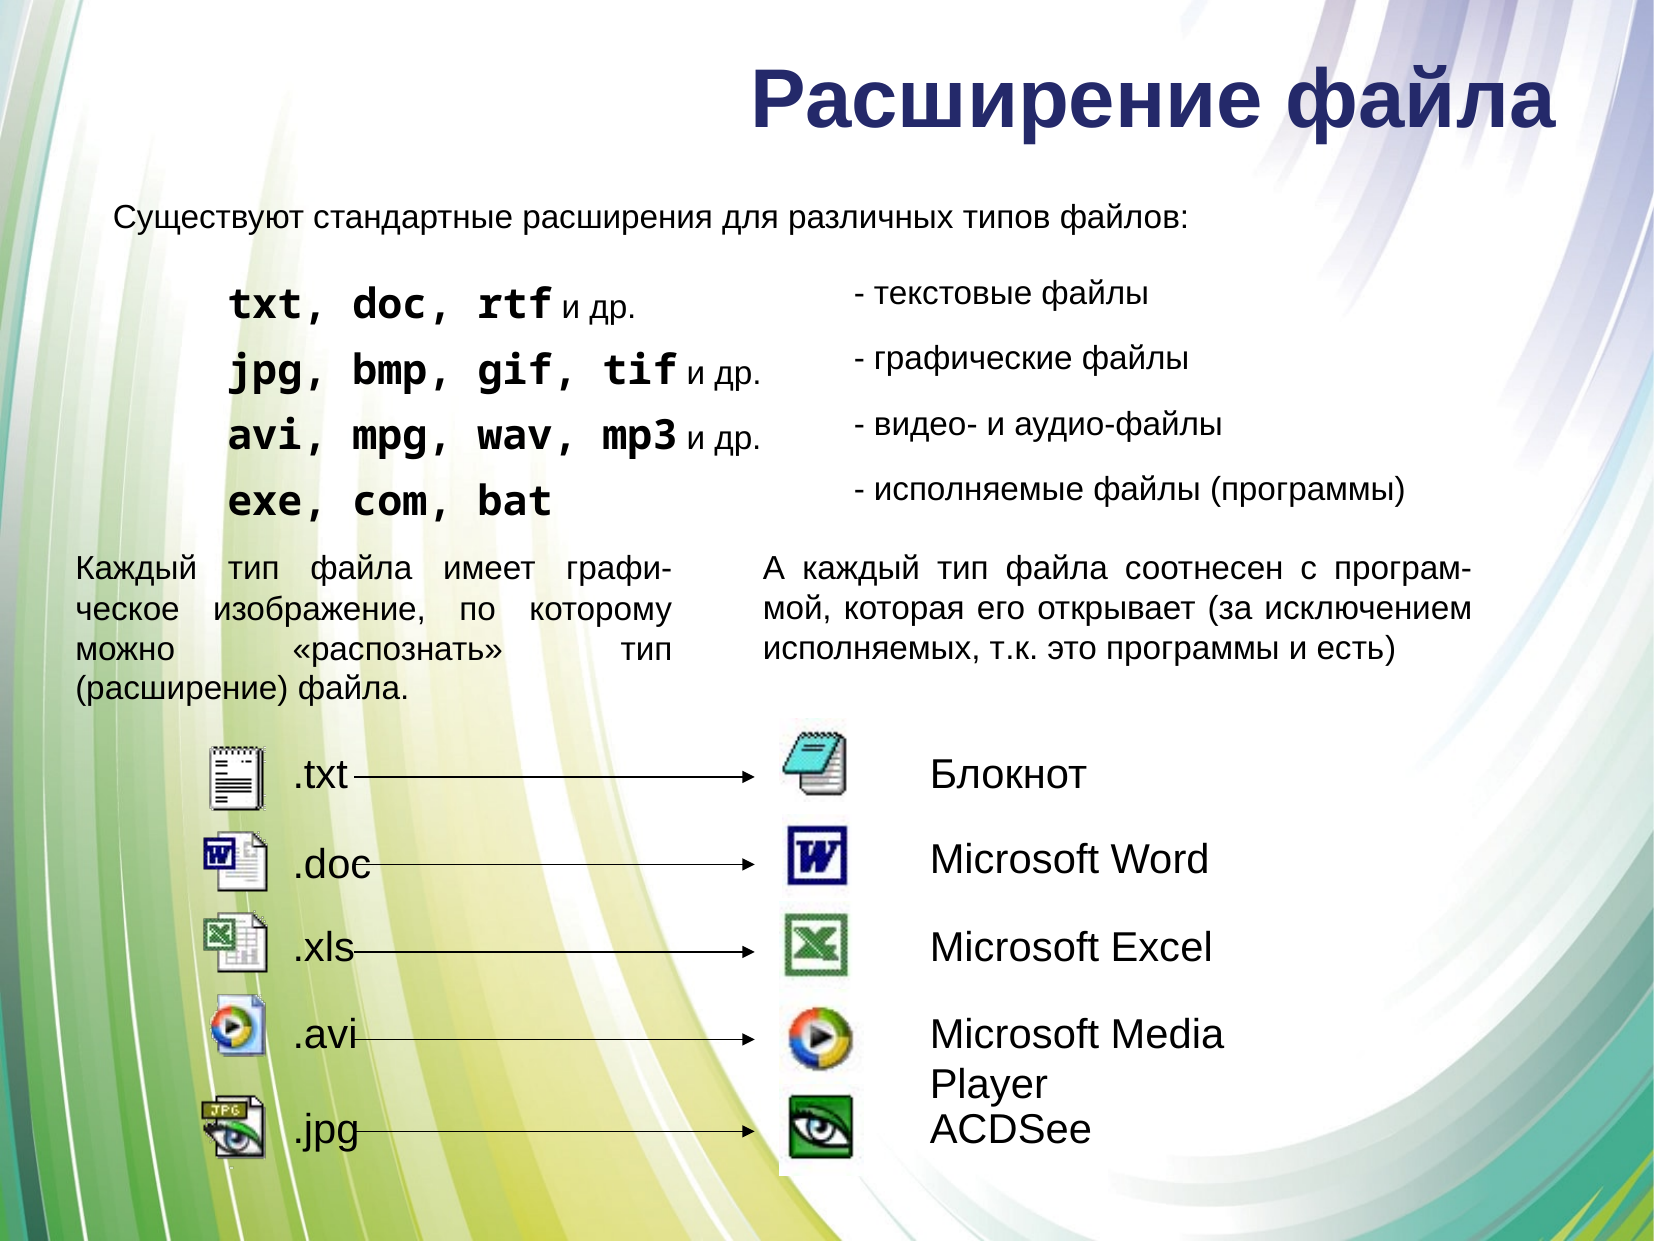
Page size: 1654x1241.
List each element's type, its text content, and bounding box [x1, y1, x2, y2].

table_cell jpg, bmp, gif, tif и др. [177, 332, 804, 397]
text_box Microsoft Media Player [879, 999, 1368, 1115]
text_box Microsoft Word [879, 824, 1293, 890]
text_box Каждый тип файла имеет графи-ческое изображение, по которому можно «распознать» тип (расширение) файла. [25, 539, 688, 715]
table_cell - графические файлы [804, 332, 1468, 397]
text_box А каждый тип файла соотнесен с програм-мой, которая его открывает (за исключением исполняемых, т.к. это программы и есть) [712, 538, 1488, 674]
table_cell - видео- и аудио-файлы [804, 397, 1468, 463]
table_cell - исполняемые файлы (программы) [804, 463, 1468, 528]
table_cell exe, com, bat [177, 463, 804, 528]
text_box .jpg [342, 1123, 353, 1140]
text_box ACDSee [879, 1115, 1293, 1160]
text_box Блокнот [879, 739, 1293, 805]
text_box .doc [270, 828, 455, 895]
text_box ACDSee [994, 1117, 1011, 1140]
table_header - текстовые файлы [804, 266, 1468, 332]
text_box .jpg [270, 1093, 455, 1160]
text_box Microsoft Excel [879, 911, 1293, 978]
text_box Расширение файла [84, 34, 1571, 154]
text_box Существуют стандартные расширения для различных типов файлов: [62, 187, 1388, 244]
text_box .avi [242, 999, 455, 1065]
text_box .txt [242, 739, 455, 805]
table_header txt, doc, rtf и др. [177, 266, 804, 332]
text_box ACDSee [938, 1119, 948, 1132]
text_box .xls [272, 911, 455, 978]
picture [0, 0, 1654, 1241]
table_cell avi, mpg, wav, mp3 и др. [177, 397, 804, 463]
